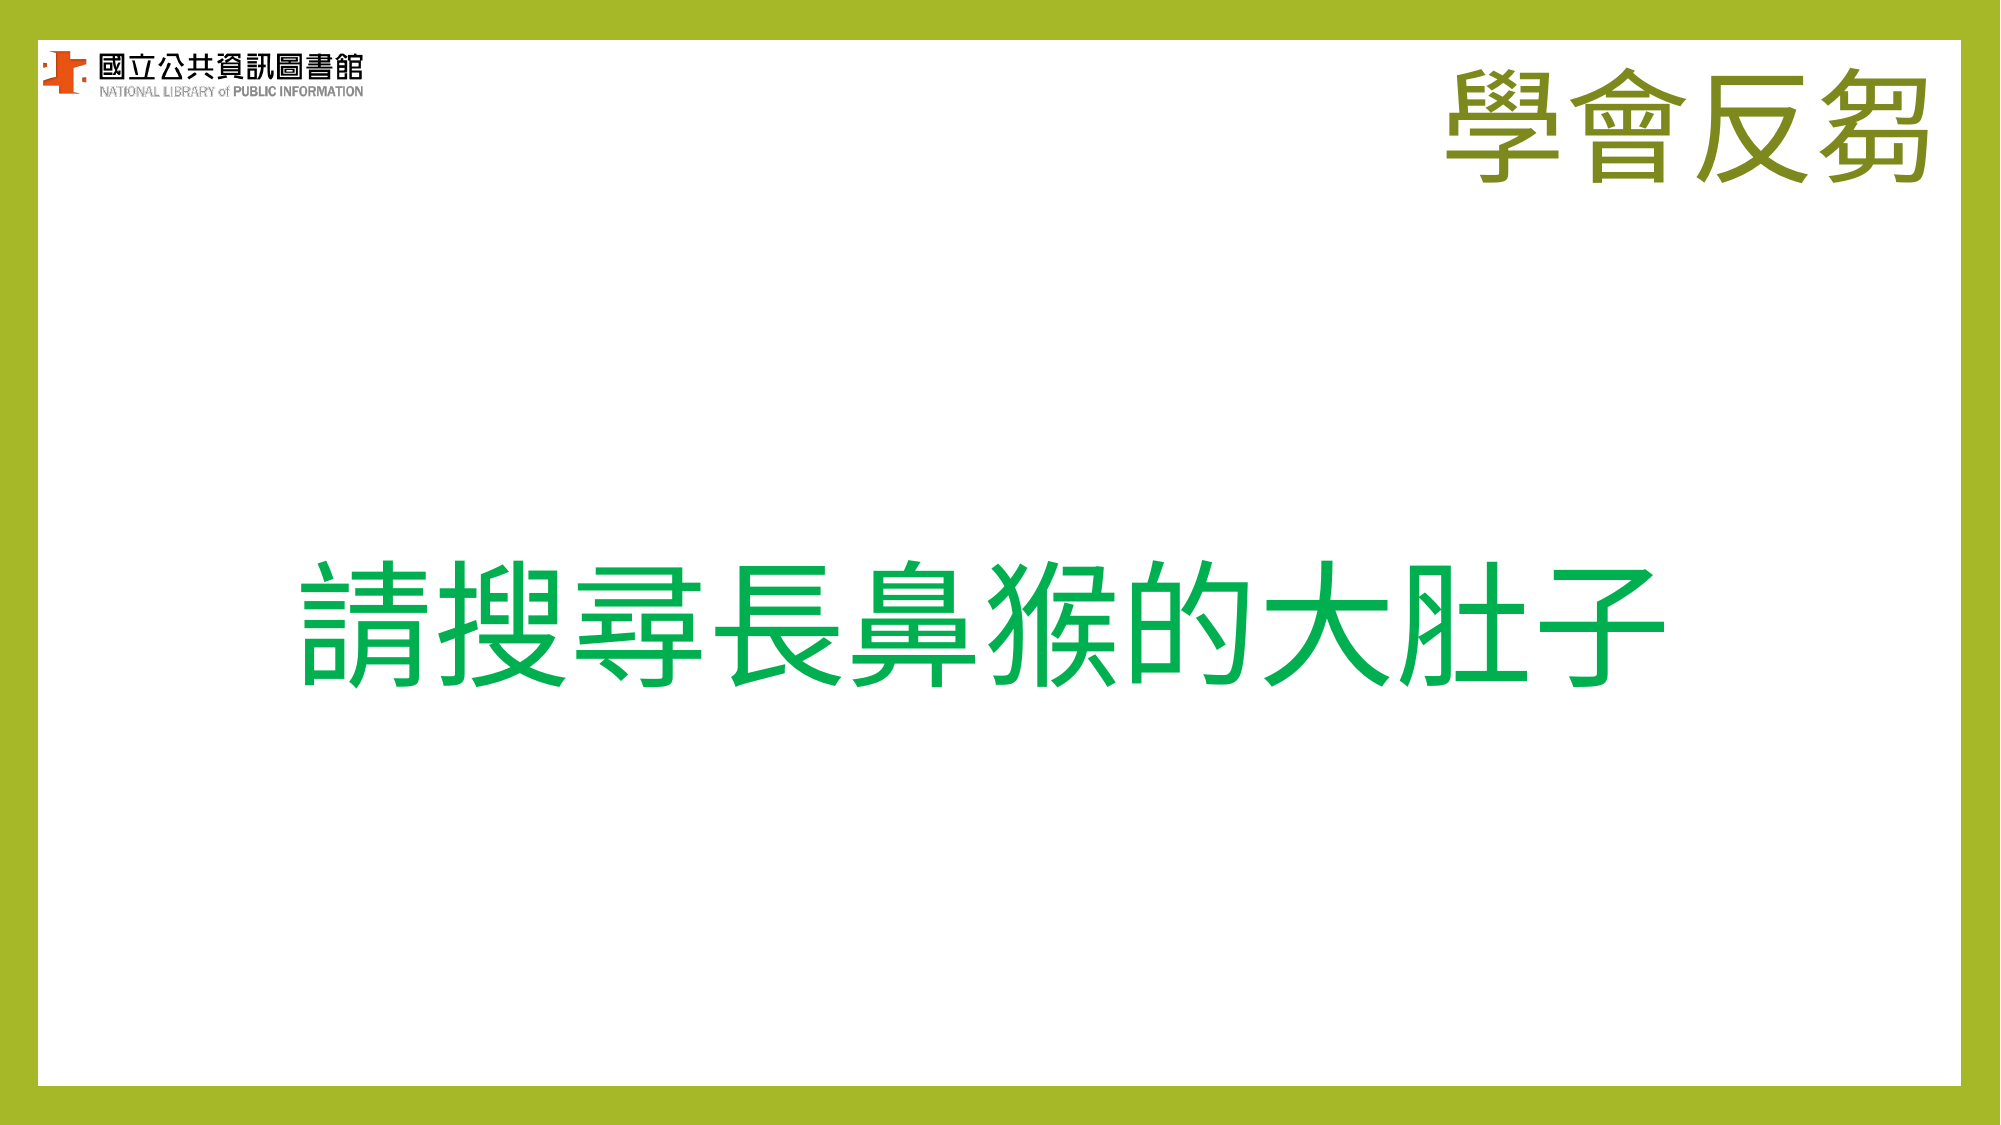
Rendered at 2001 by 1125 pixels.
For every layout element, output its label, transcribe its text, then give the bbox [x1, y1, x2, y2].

text_box 學會反芻 [1425, 40, 1977, 208]
text_box 請搜尋長鼻猴的大肚子 [280, 531, 1700, 714]
